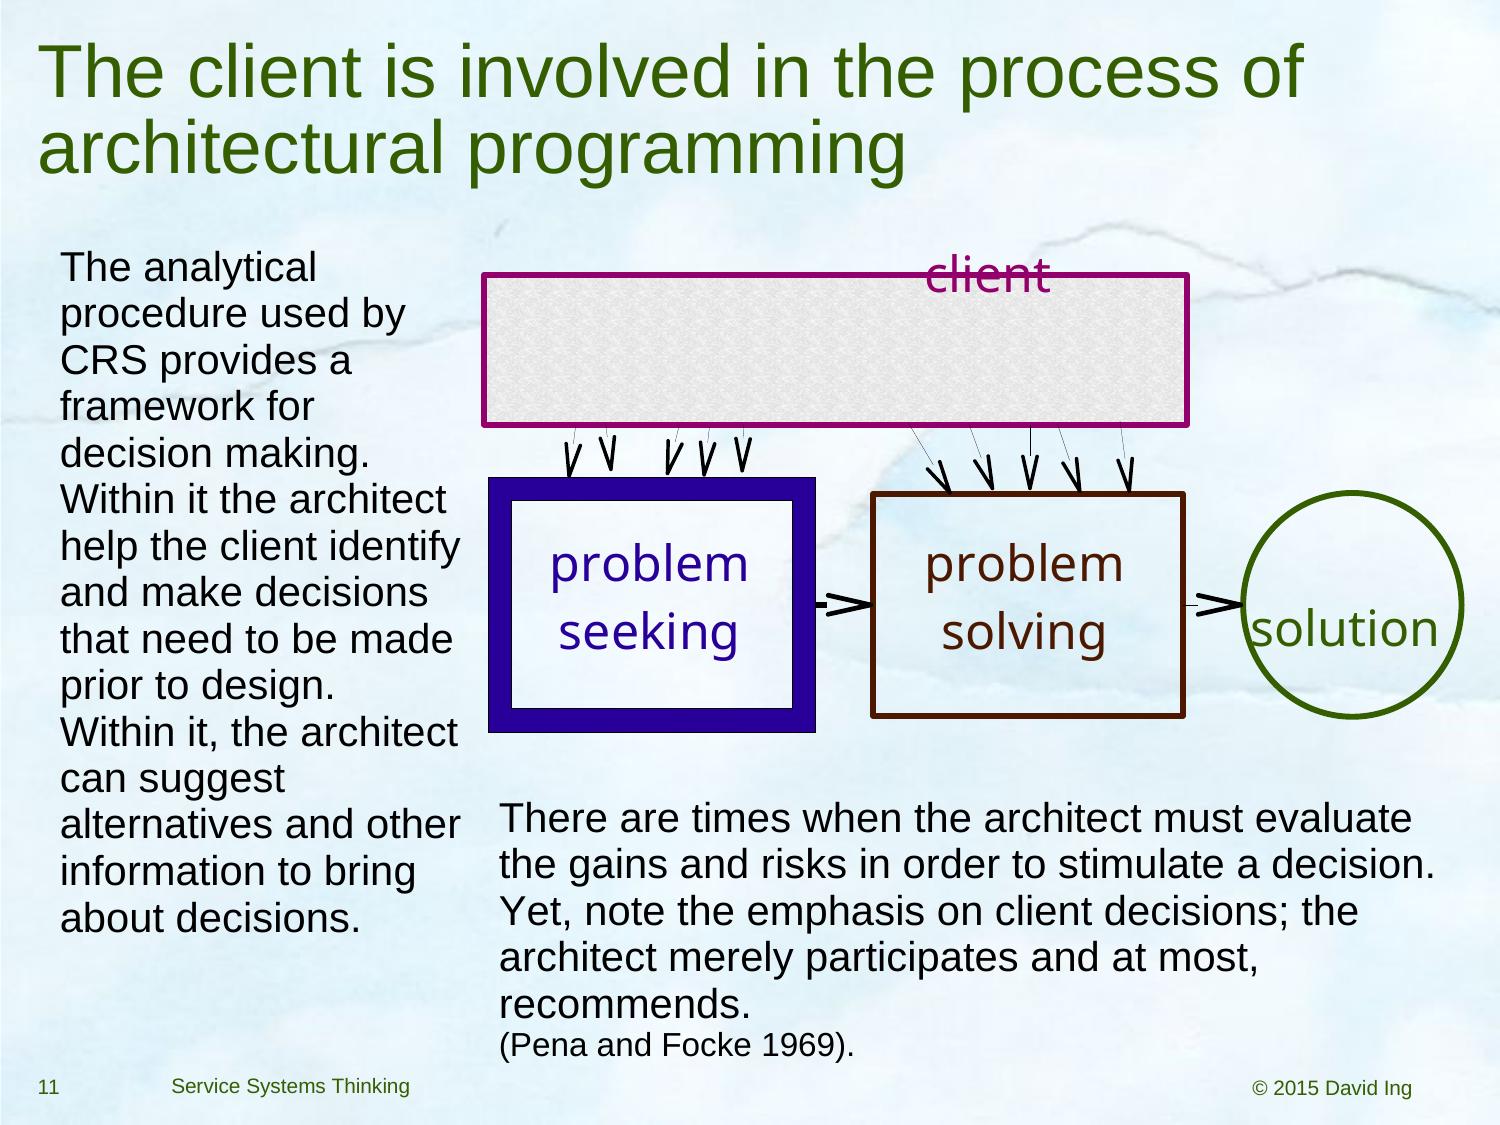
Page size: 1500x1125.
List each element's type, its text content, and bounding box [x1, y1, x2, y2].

picture [0, 0, 1500, 1125]
text_box problem seeking [534, 520, 774, 691]
text_box solution [1235, 551, 1475, 642]
title The client is involved in the process of architectural programming [37, 37, 1463, 198]
text_box [484, 274, 1187, 425]
text_box problem solving [909, 520, 1149, 691]
text_box client [909, 197, 1149, 288]
text_box The analytical procedure used by CRS provides a framework for decision making. Within it the architect help the client identify and make decisions that need to be made prior to design. Within it, the architect can suggest alternatives and other information to bring about decisions. [45, 236, 477, 957]
text_box [488, 477, 816, 733]
text_box There are times when the architect must evaluate the gains and risks in order to stimulate a decision. Yet, note the emphasis on client decisions; the architect merely participates and at most, recommends. (Pena and Focke 1969). [484, 787, 1465, 1075]
